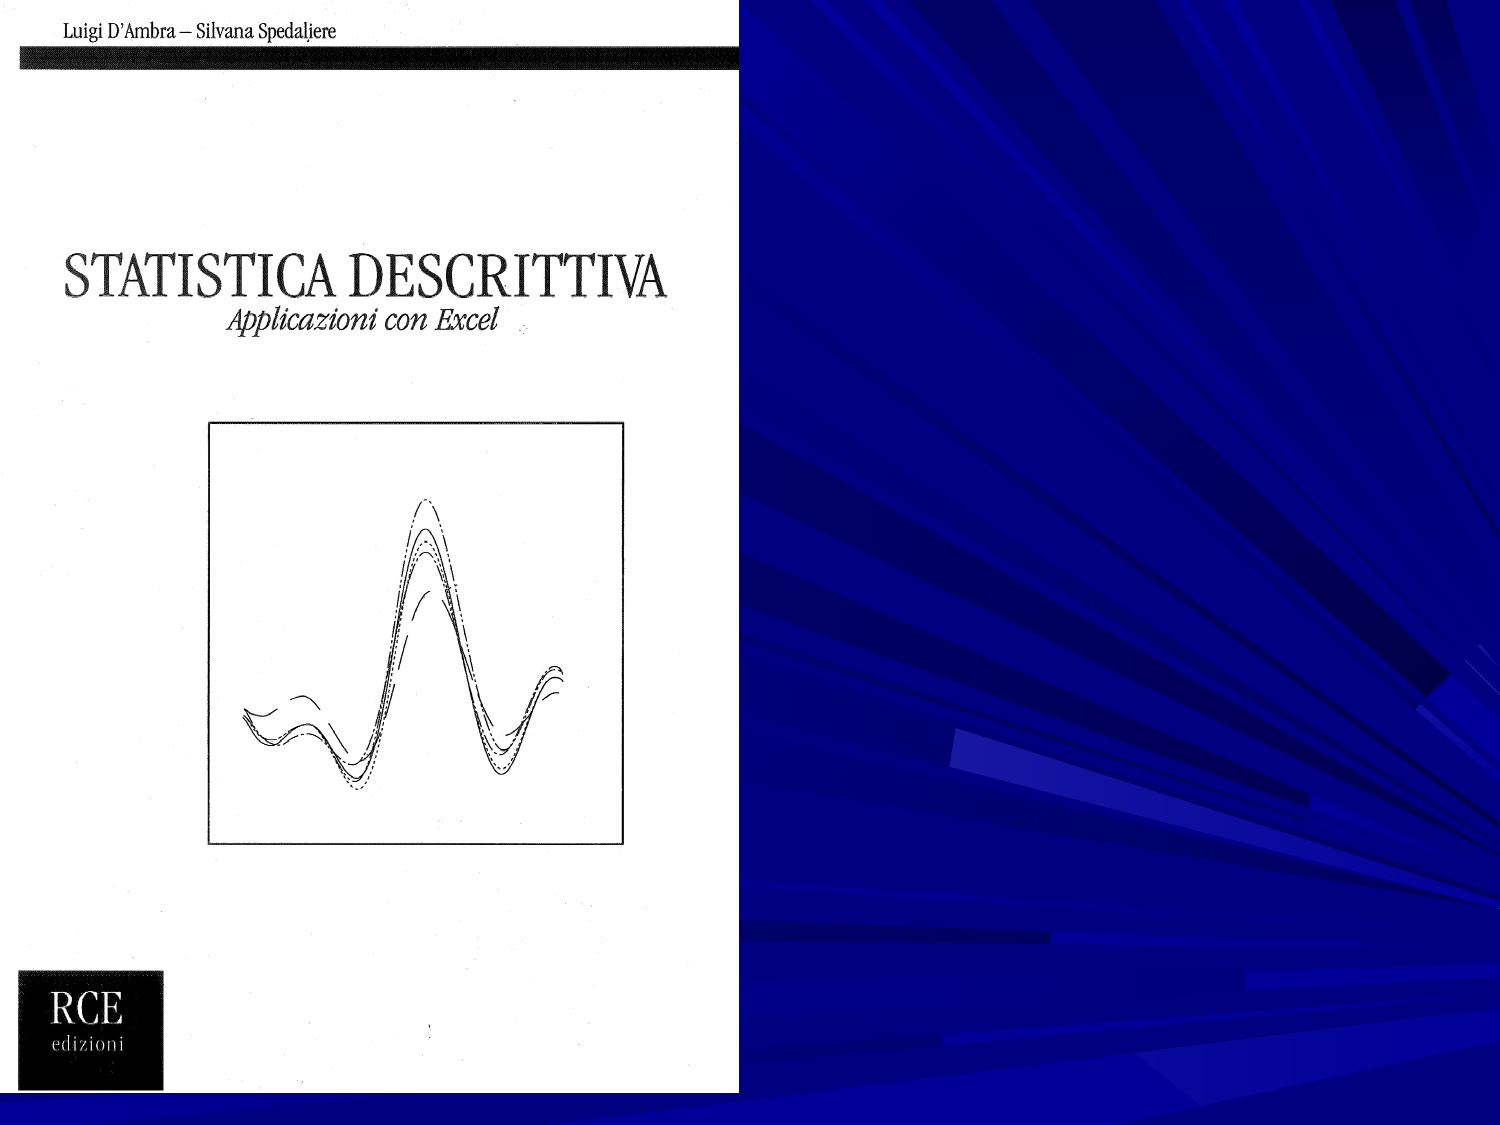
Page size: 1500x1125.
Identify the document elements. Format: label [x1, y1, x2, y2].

picture [0, 0, 739, 1093]
